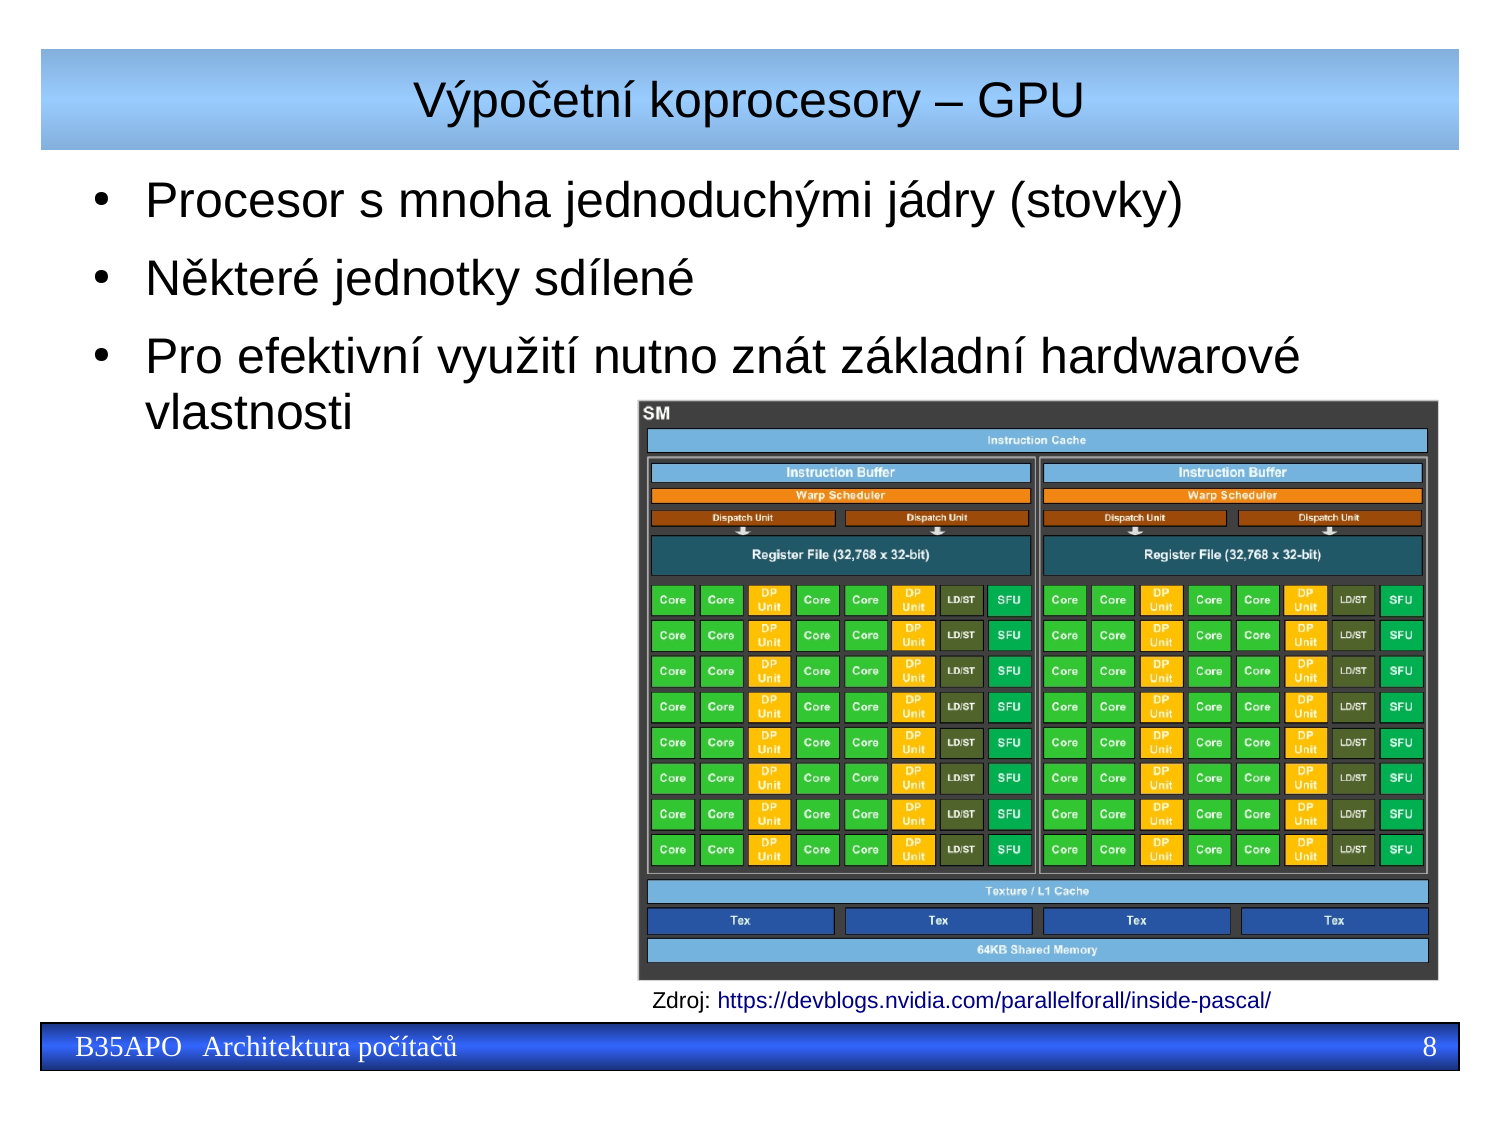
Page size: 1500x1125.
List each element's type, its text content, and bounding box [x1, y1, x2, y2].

list Procesor s mnoha jednoduchými jádry (stovky) Některé jednotky sdílené Pro efektivní využití nutno znát základní hardwarové vlastnosti [75, 172, 1426, 475]
picture [637, 399, 1439, 981]
text_box Zdroj: https://devblogs.nvidia.com/parallelforall/inside-pascal/ [637, 980, 1426, 1025]
title Výpočetní koprocesory – GPU [41, 49, 1459, 150]
